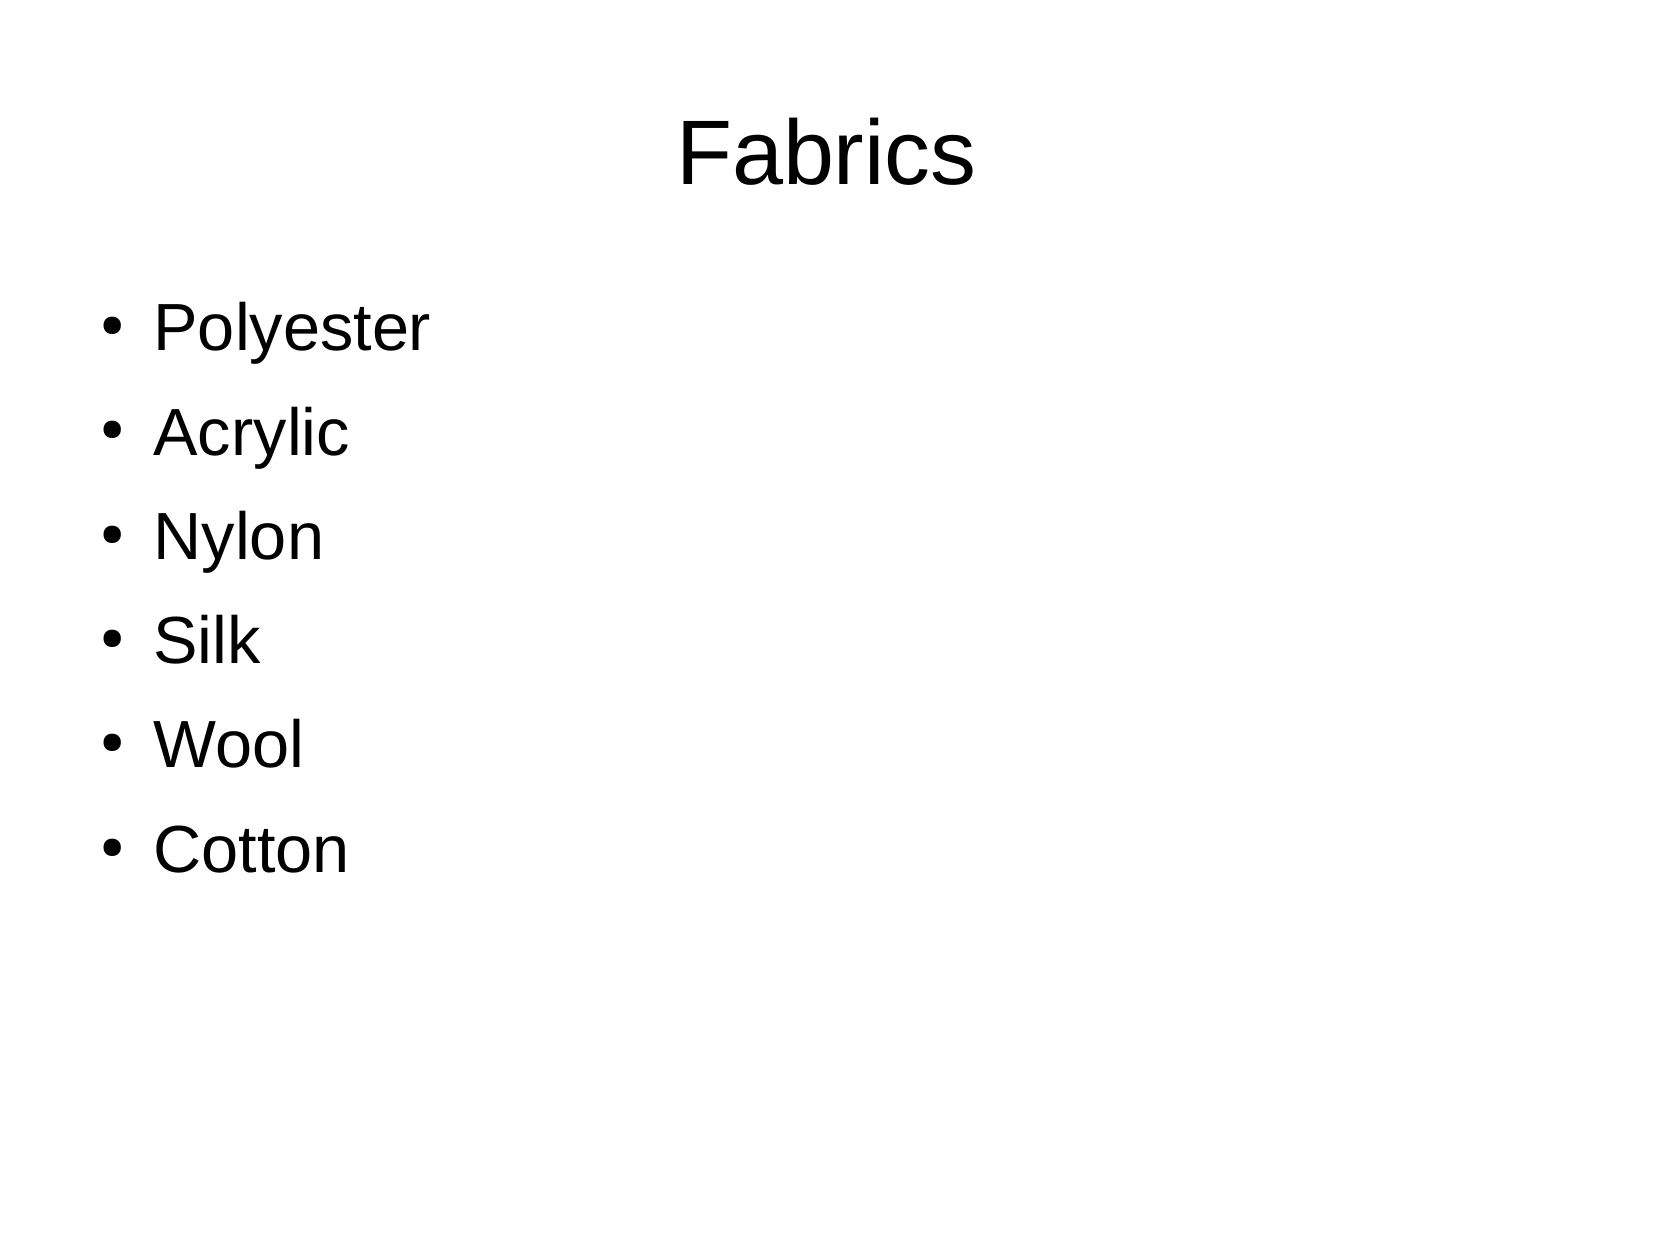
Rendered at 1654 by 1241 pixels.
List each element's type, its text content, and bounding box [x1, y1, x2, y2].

list Polyester Acrylic Nylon Silk Wool Cotton [82, 290, 1571, 1010]
title Fabrics [82, 49, 1571, 257]
